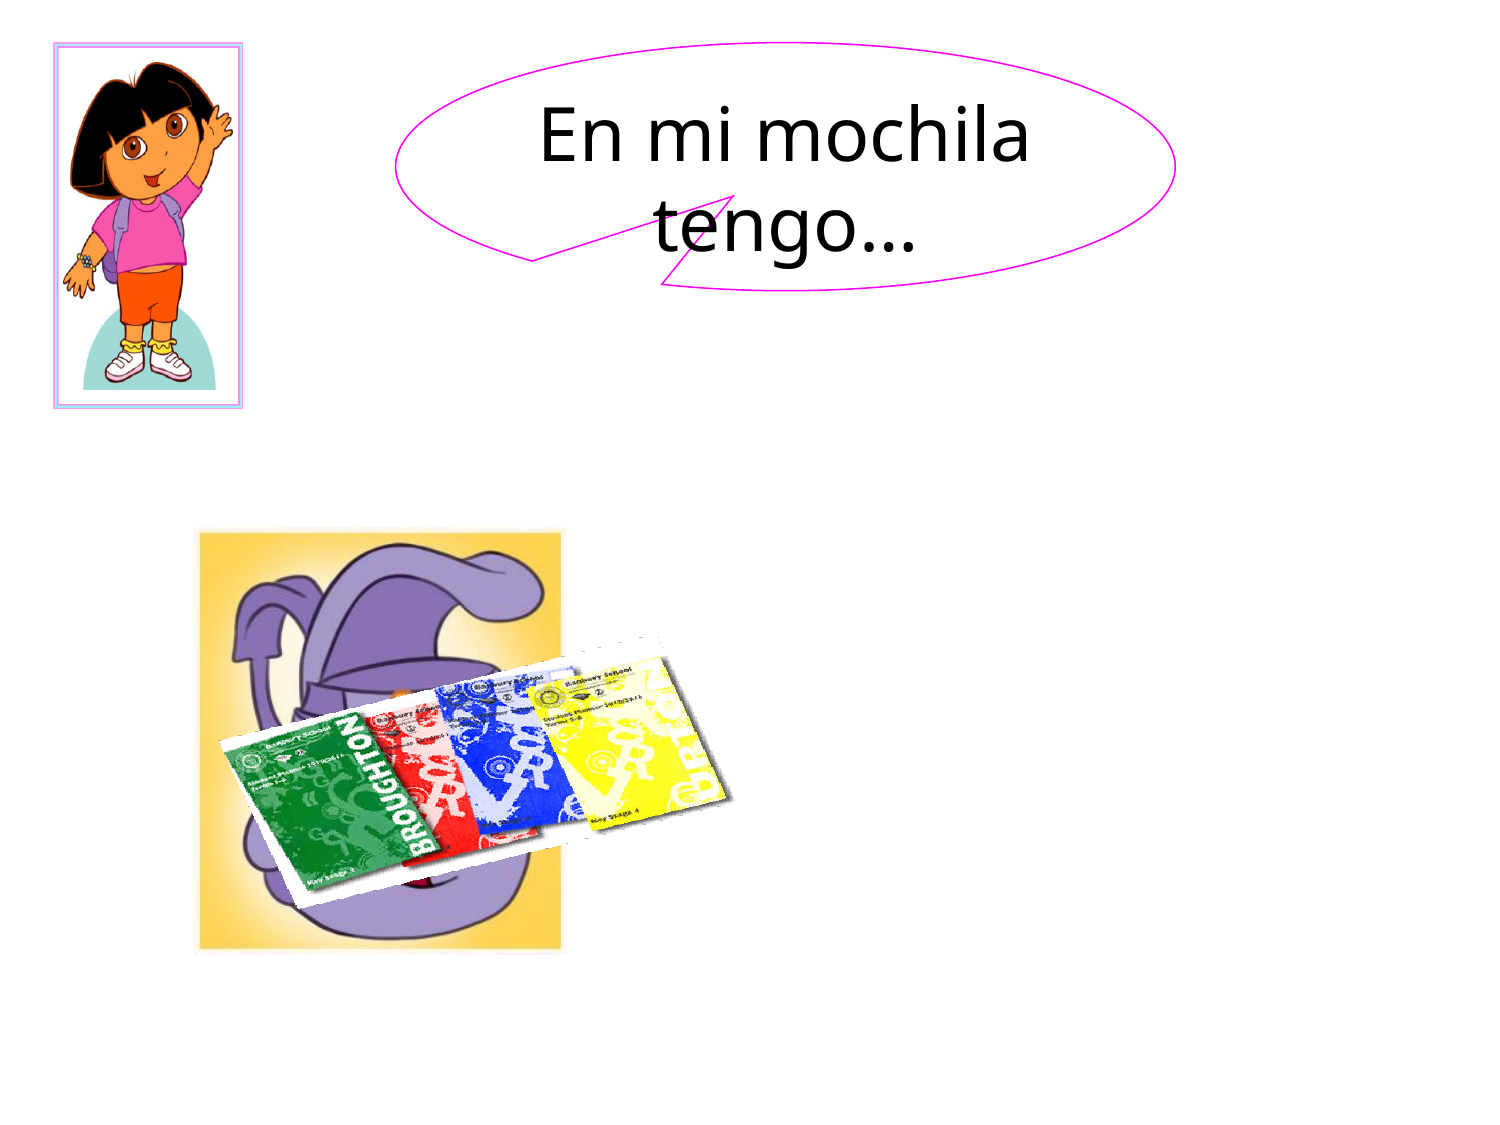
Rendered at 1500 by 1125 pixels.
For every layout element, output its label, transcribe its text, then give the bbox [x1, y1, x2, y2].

picture [53, 42, 243, 409]
text_box En mi mochila tengo… [395, 42, 1176, 291]
picture [194, 527, 736, 955]
